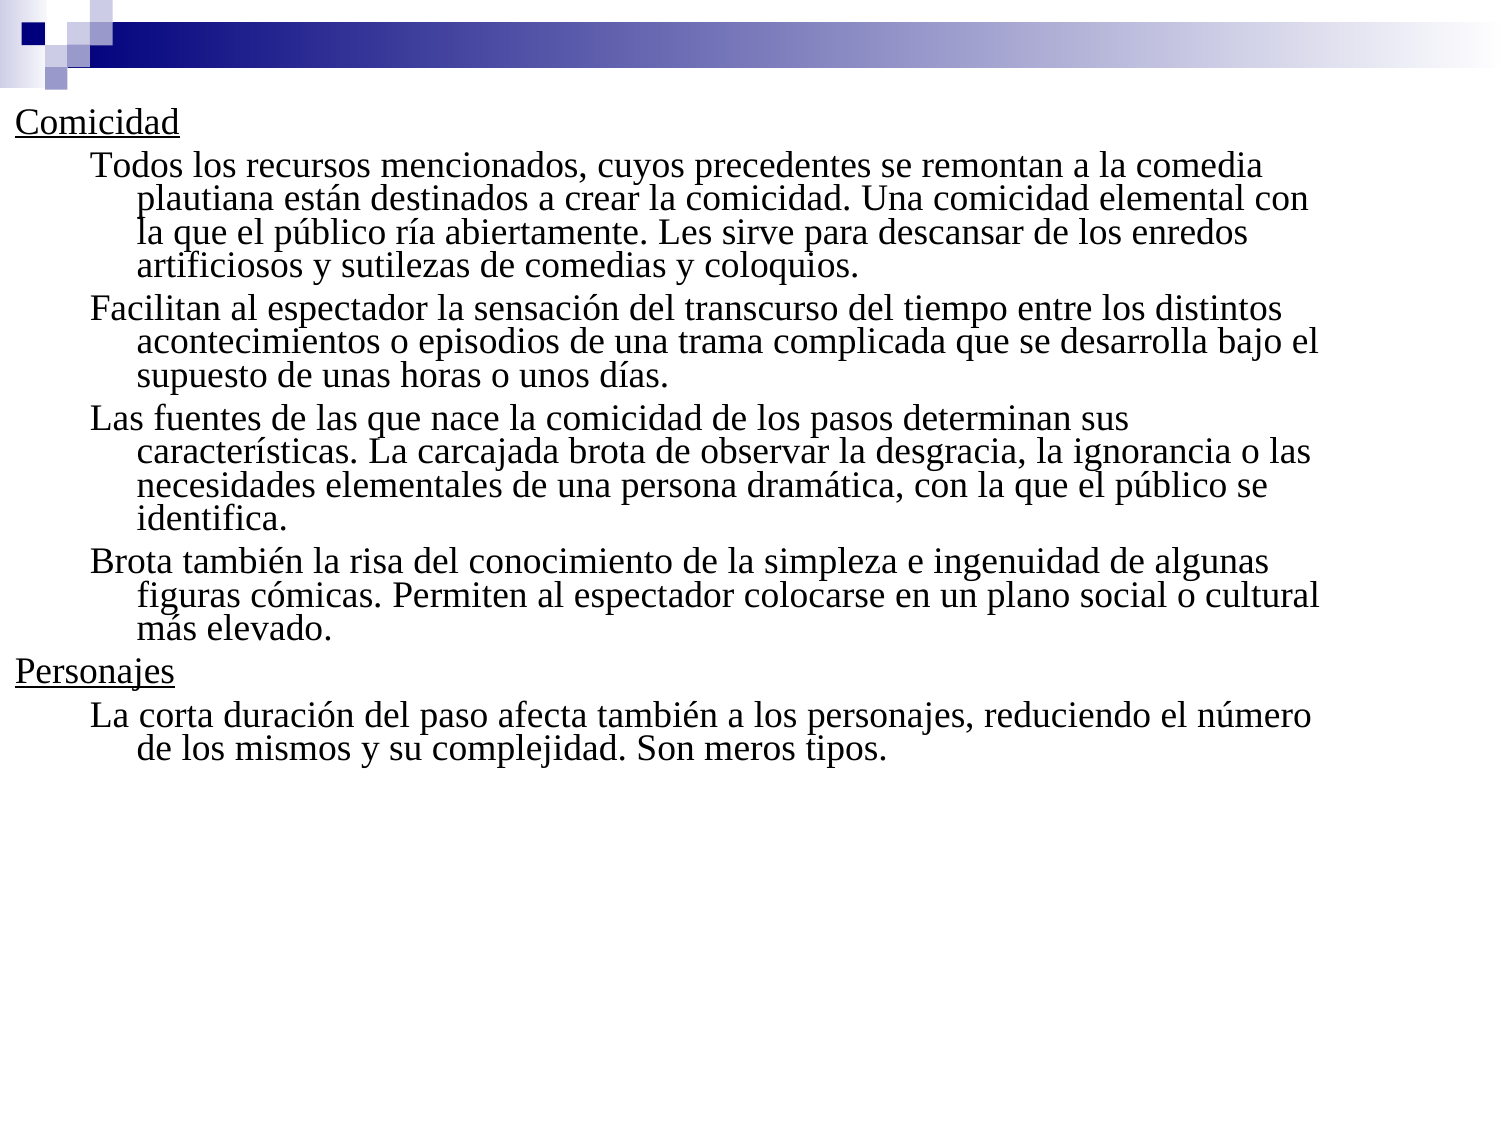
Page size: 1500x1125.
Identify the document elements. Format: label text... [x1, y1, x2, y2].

list Comicidad Todos los recursos mencionados, cuyos precedentes se remontan a la comedia plautiana están destinados a crear la comicidad. Una comicidad elemental con la que el público ría abiertamente. Les sirve para descansar de los enredos artificiosos y sutilezas de comedias y coloquios. Facilitan al espectador la sensación del transcurso del tiempo entre los distintos acontecimientos o episodios de una trama complicada que se desarrolla bajo el supuesto de unas horas o unos días. Las fuentes de las que nace la comicidad de los pasos determinan sus características. La carcajada brota de observar la desgracia, la ignorancia o las necesidades elementales de una persona dramática, con la que el público se identifica. Brota también la risa del conocimiento de la simpleza e ingenuidad de algunas figuras cómicas. Permiten al espectador colocarse en un plano social o cultural más elevado. Personajes La corta duración del paso afecta también a los personajes, reduciendo el número de los mismos y su complejidad. Son meros tipos. [0, 99, 1351, 1038]
